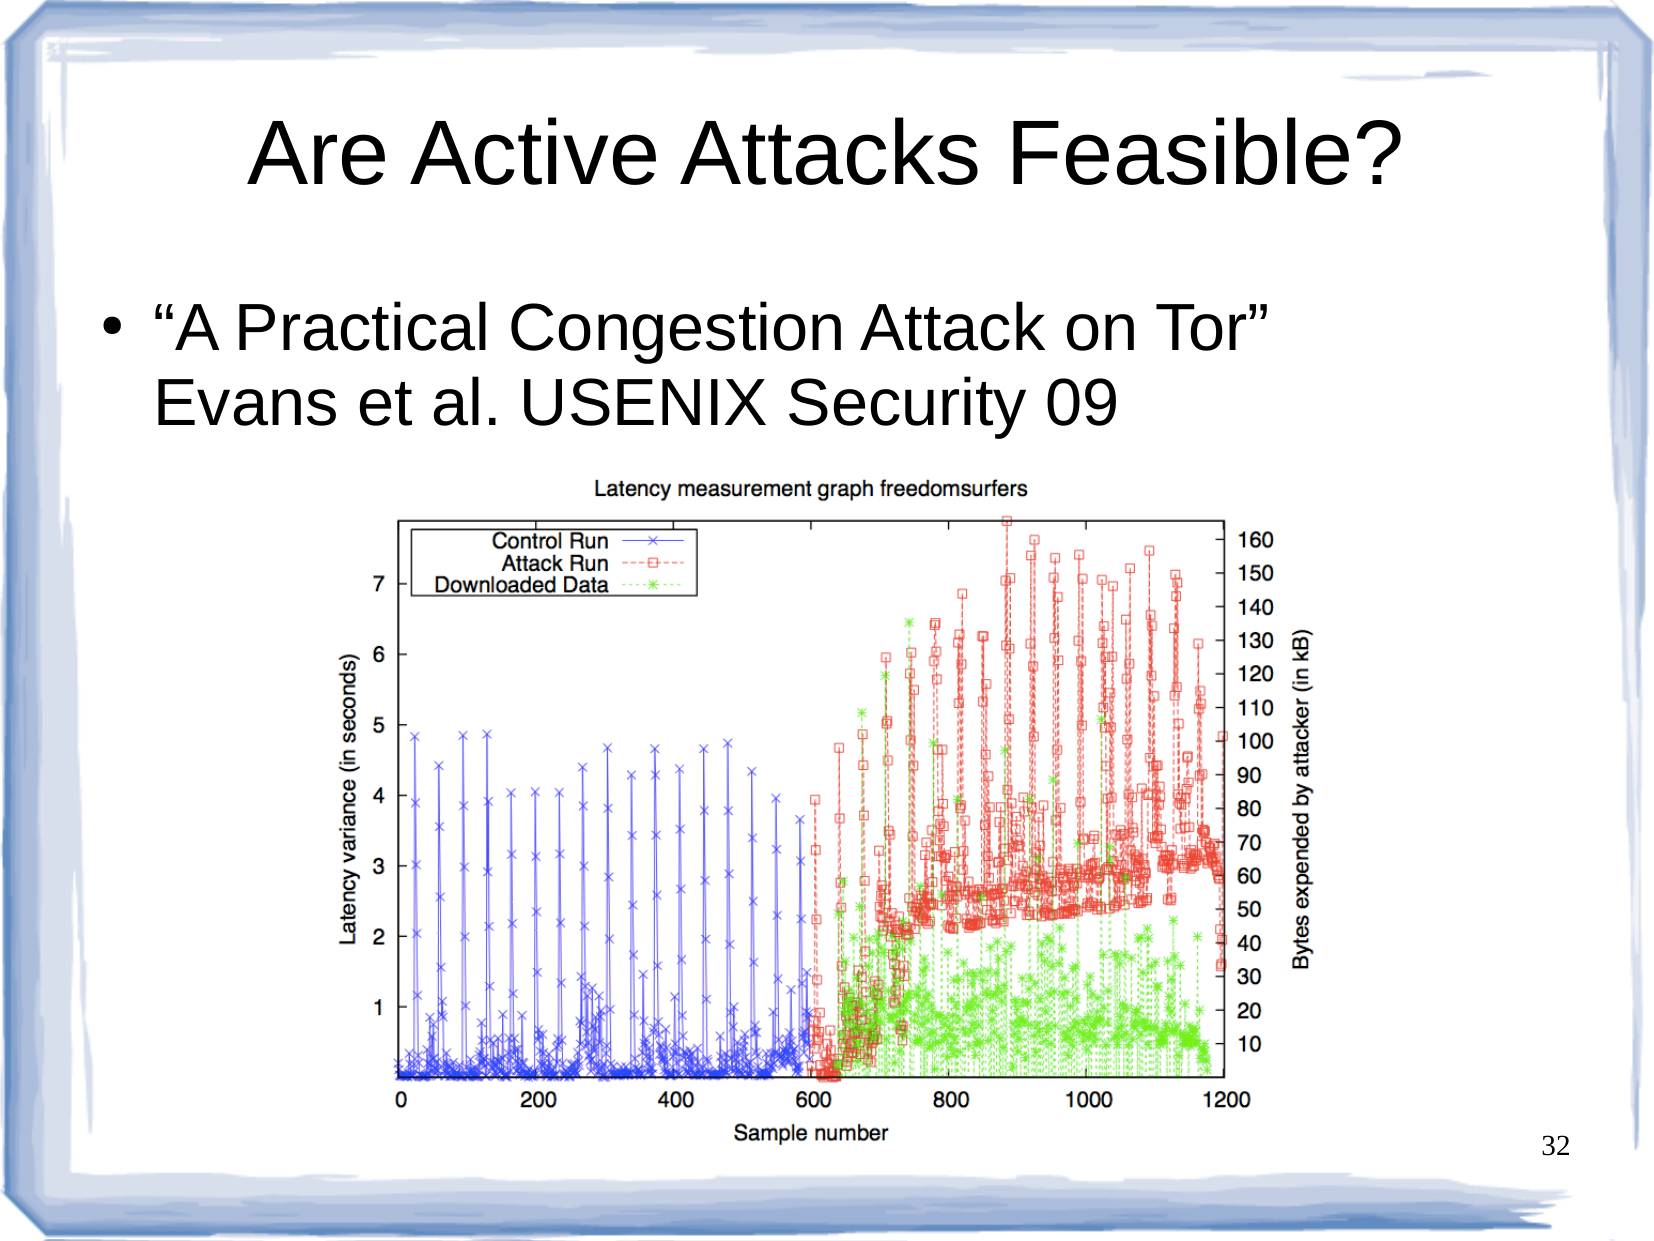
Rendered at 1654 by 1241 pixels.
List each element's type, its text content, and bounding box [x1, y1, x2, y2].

title Are Active Attacks Feasible? [82, 49, 1571, 257]
picture [0, 0, 1654, 1241]
list “A Practical Congestion Attack on Tor” Evans et al. USENIX Security 09 [82, 290, 1571, 451]
